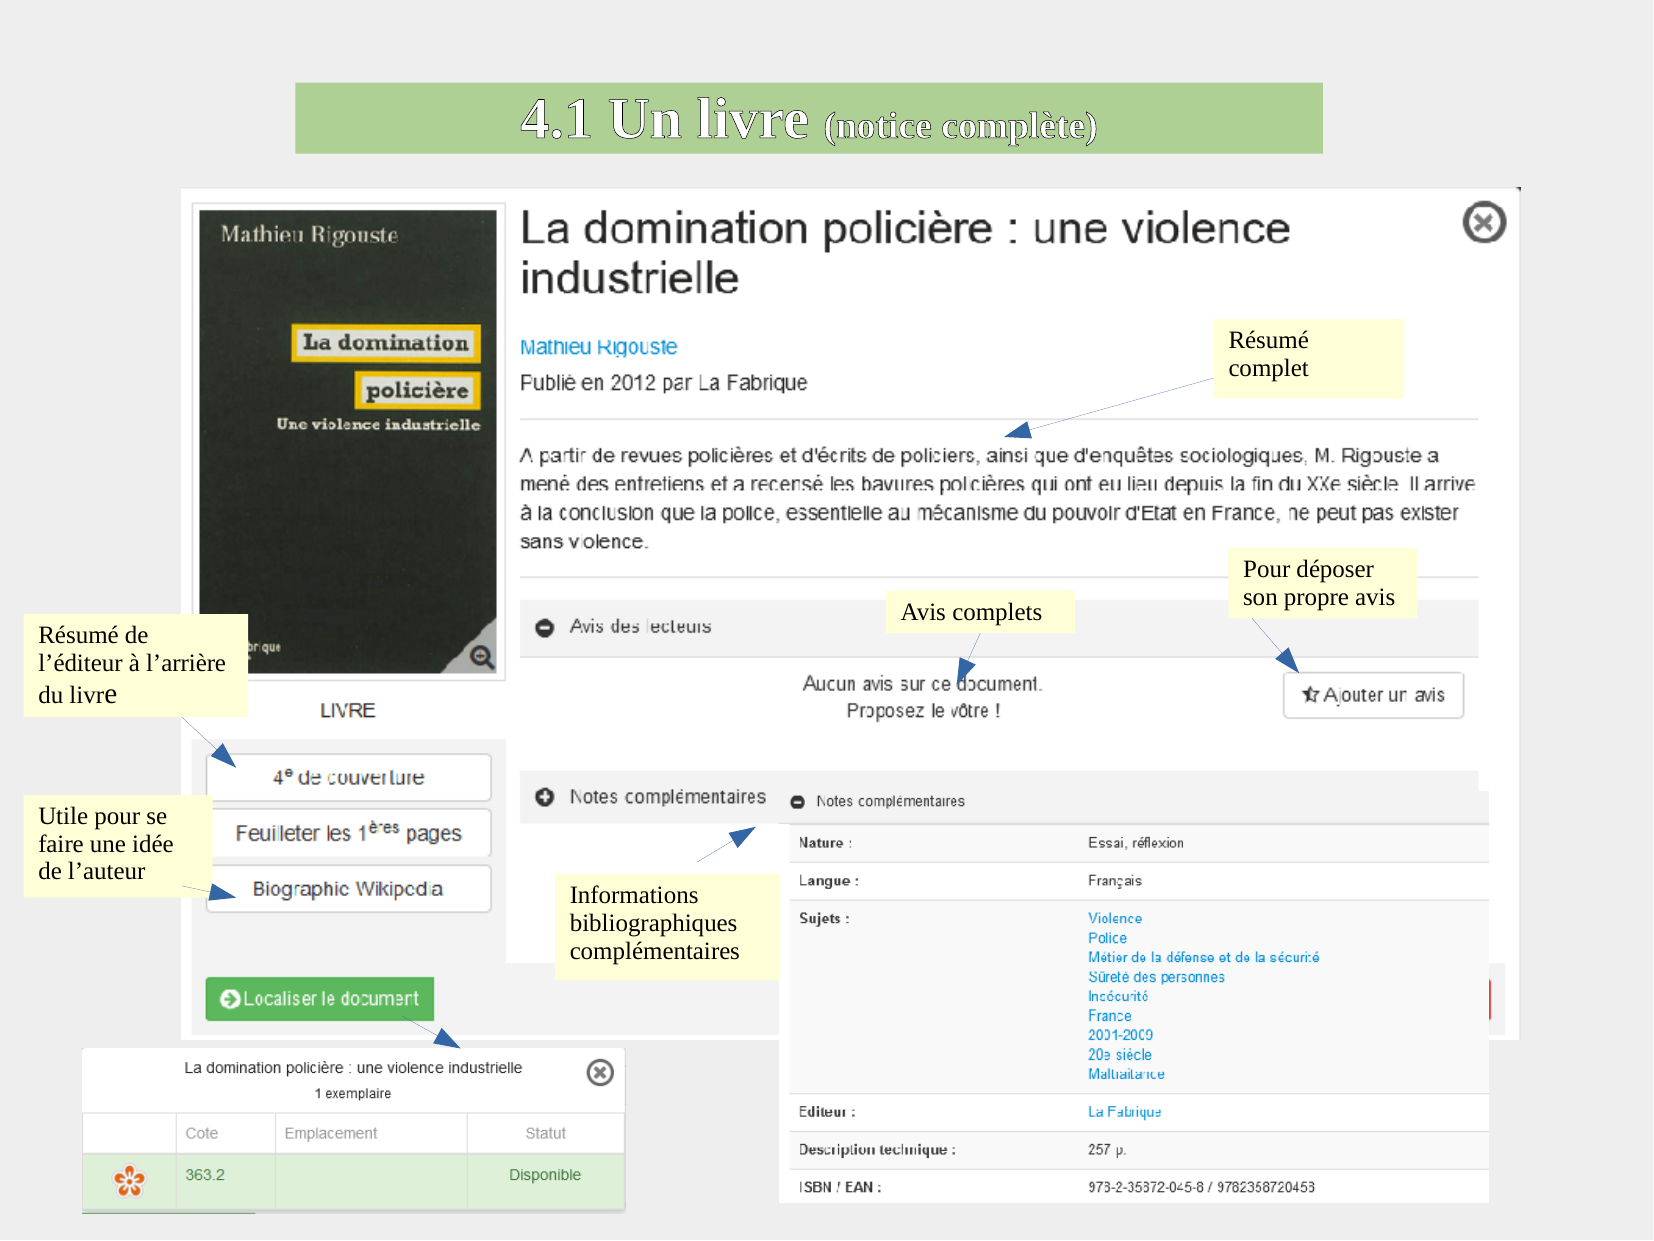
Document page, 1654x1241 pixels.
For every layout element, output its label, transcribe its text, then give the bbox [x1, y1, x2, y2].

text_box Pour déposer son propre avis [1228, 547, 1418, 619]
text_box Avis complets [885, 590, 1075, 634]
text_box Résumé complet [1213, 319, 1403, 399]
text_box Utile pour se faire une idée de l’auteur [23, 794, 213, 898]
text_box Résumé de l’éditeur à l’arrière du livre [23, 614, 249, 718]
text_box Informations bibliographiques complémentaires [555, 874, 780, 981]
title 4.1 Un livre (notice complète) [295, 82, 1323, 154]
picture [82, 1048, 626, 1214]
picture [181, 187, 1521, 1203]
